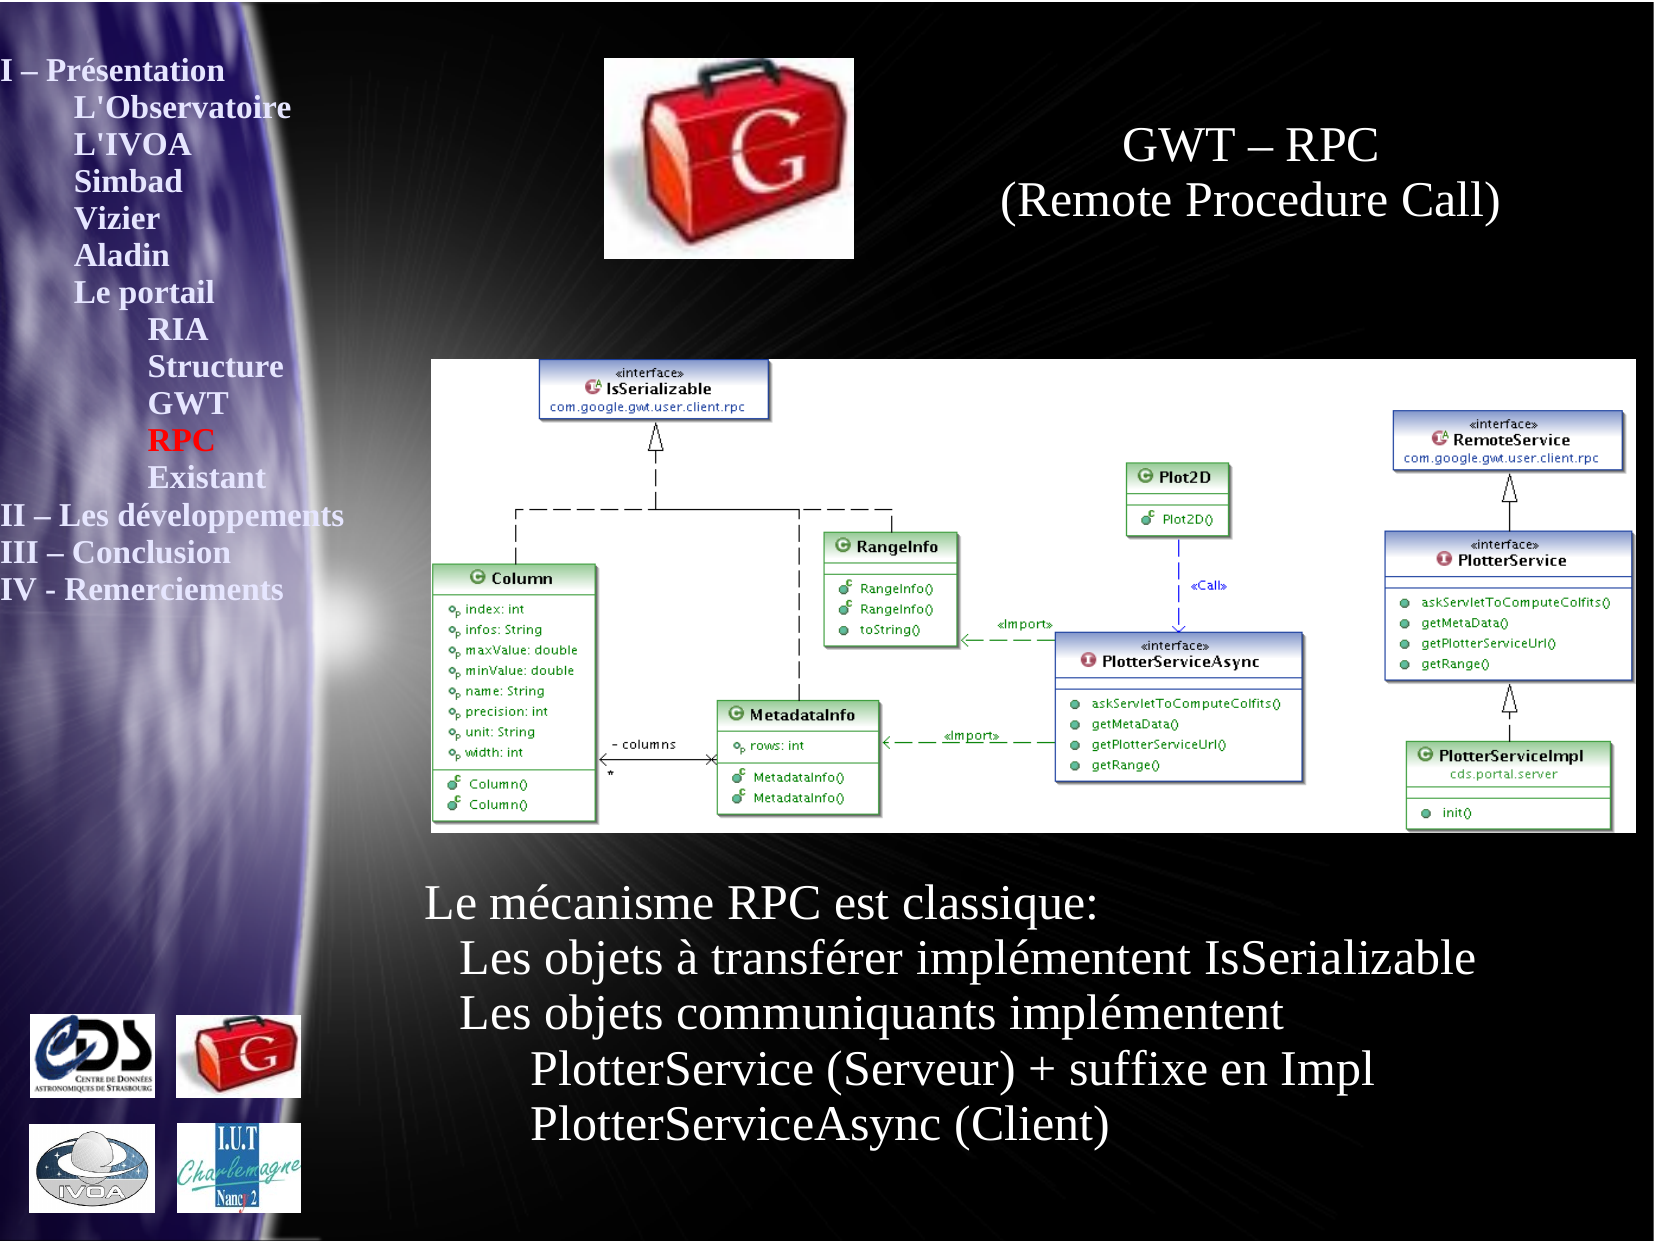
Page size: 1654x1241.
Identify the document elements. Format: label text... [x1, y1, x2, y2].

text_box Le mécanisme RPC est classique: Les objets à transférer implémentent IsSerializable Les objets communiquants implémentent PlotterService (Serveur) + suffixe en Impl PlotterServiceAsync (Client) [424, 874, 1535, 1177]
text_box GWT – RPC (Remote Procedure Call) [928, 116, 1575, 238]
title I – Présentation L'Observatoire L'IVOA Simbad Vizier Aladin Le portail RIA Structure GWT RPC Existant II – Les développements III – Conclusion IV - Remerciements [0, 0, 374, 694]
picture [0, 2, 1654, 1241]
